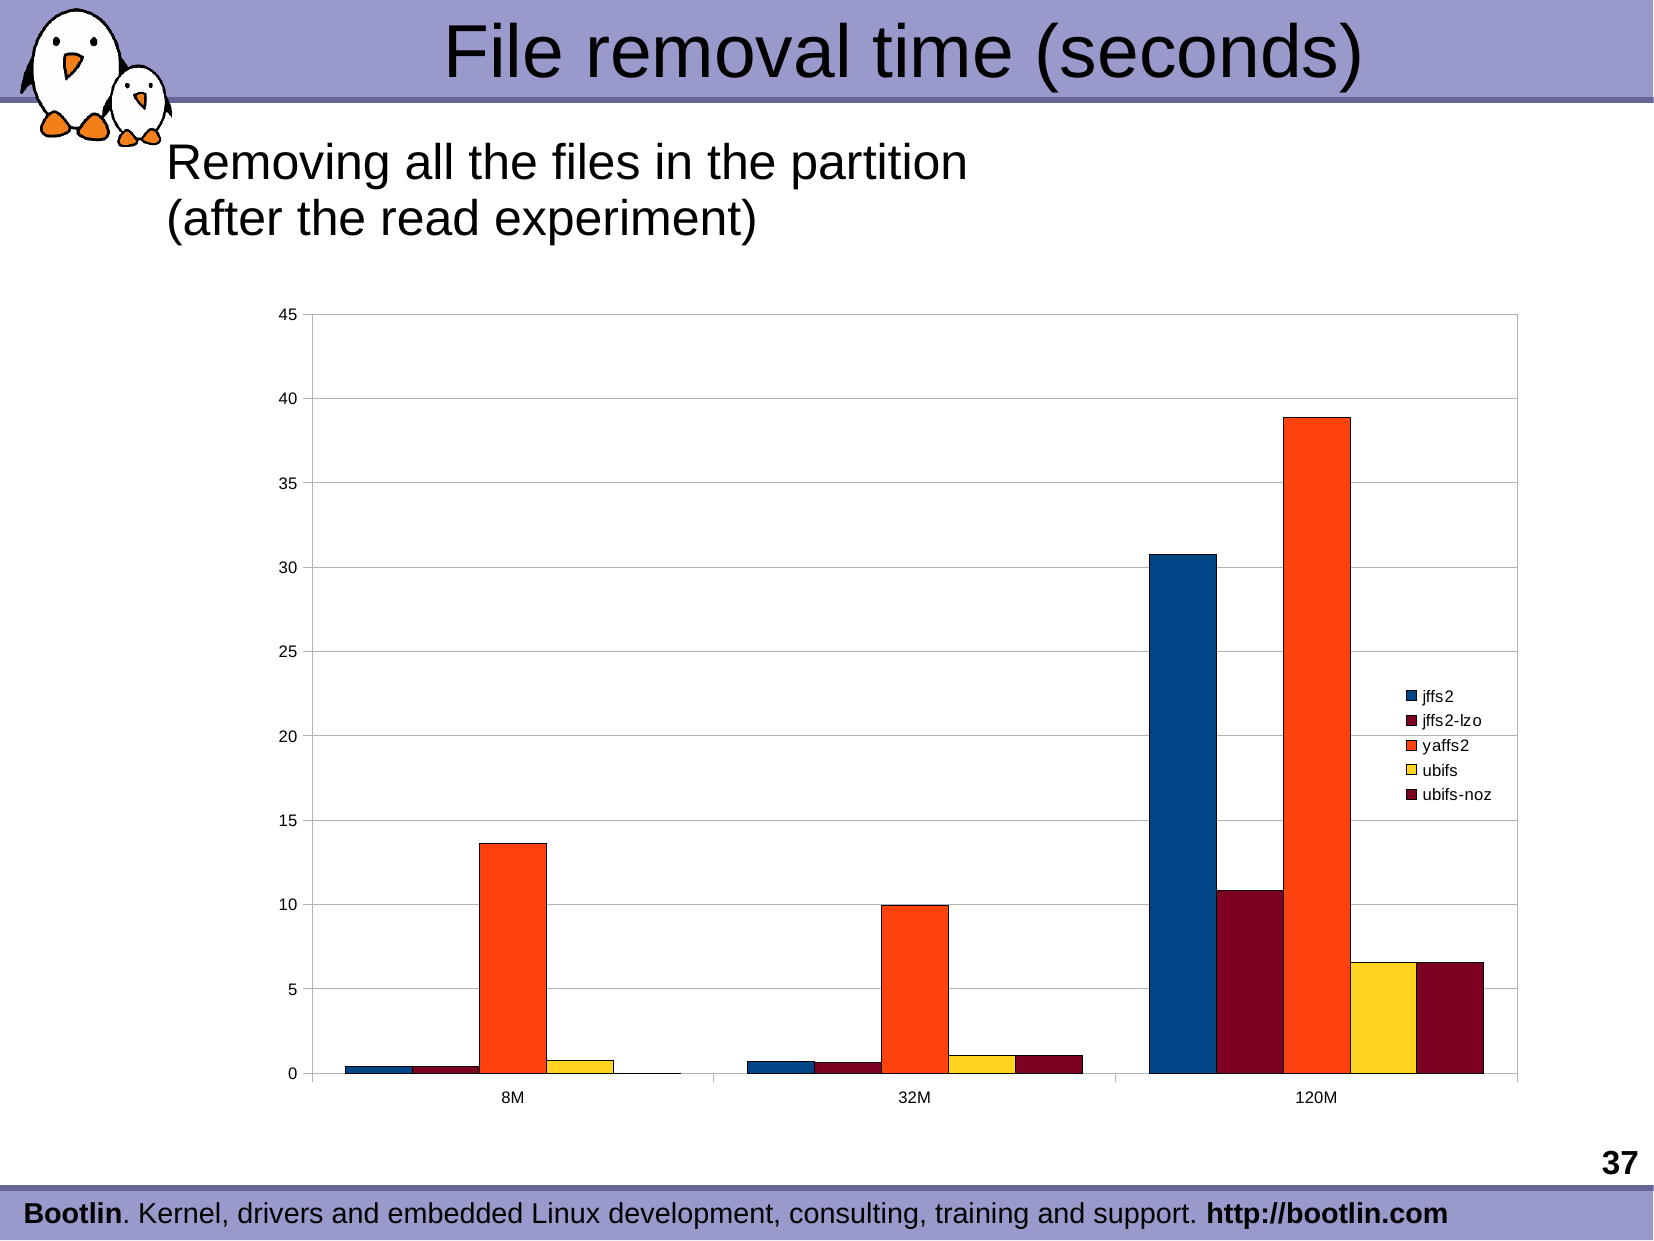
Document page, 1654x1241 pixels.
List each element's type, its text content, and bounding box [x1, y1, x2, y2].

text_box Removing all the files in the partition (after the read experiment) [166, 134, 969, 259]
chart [105, 304, 1518, 1155]
picture [20, 8, 172, 147]
title File removal time (seconds) [178, 5, 1631, 97]
